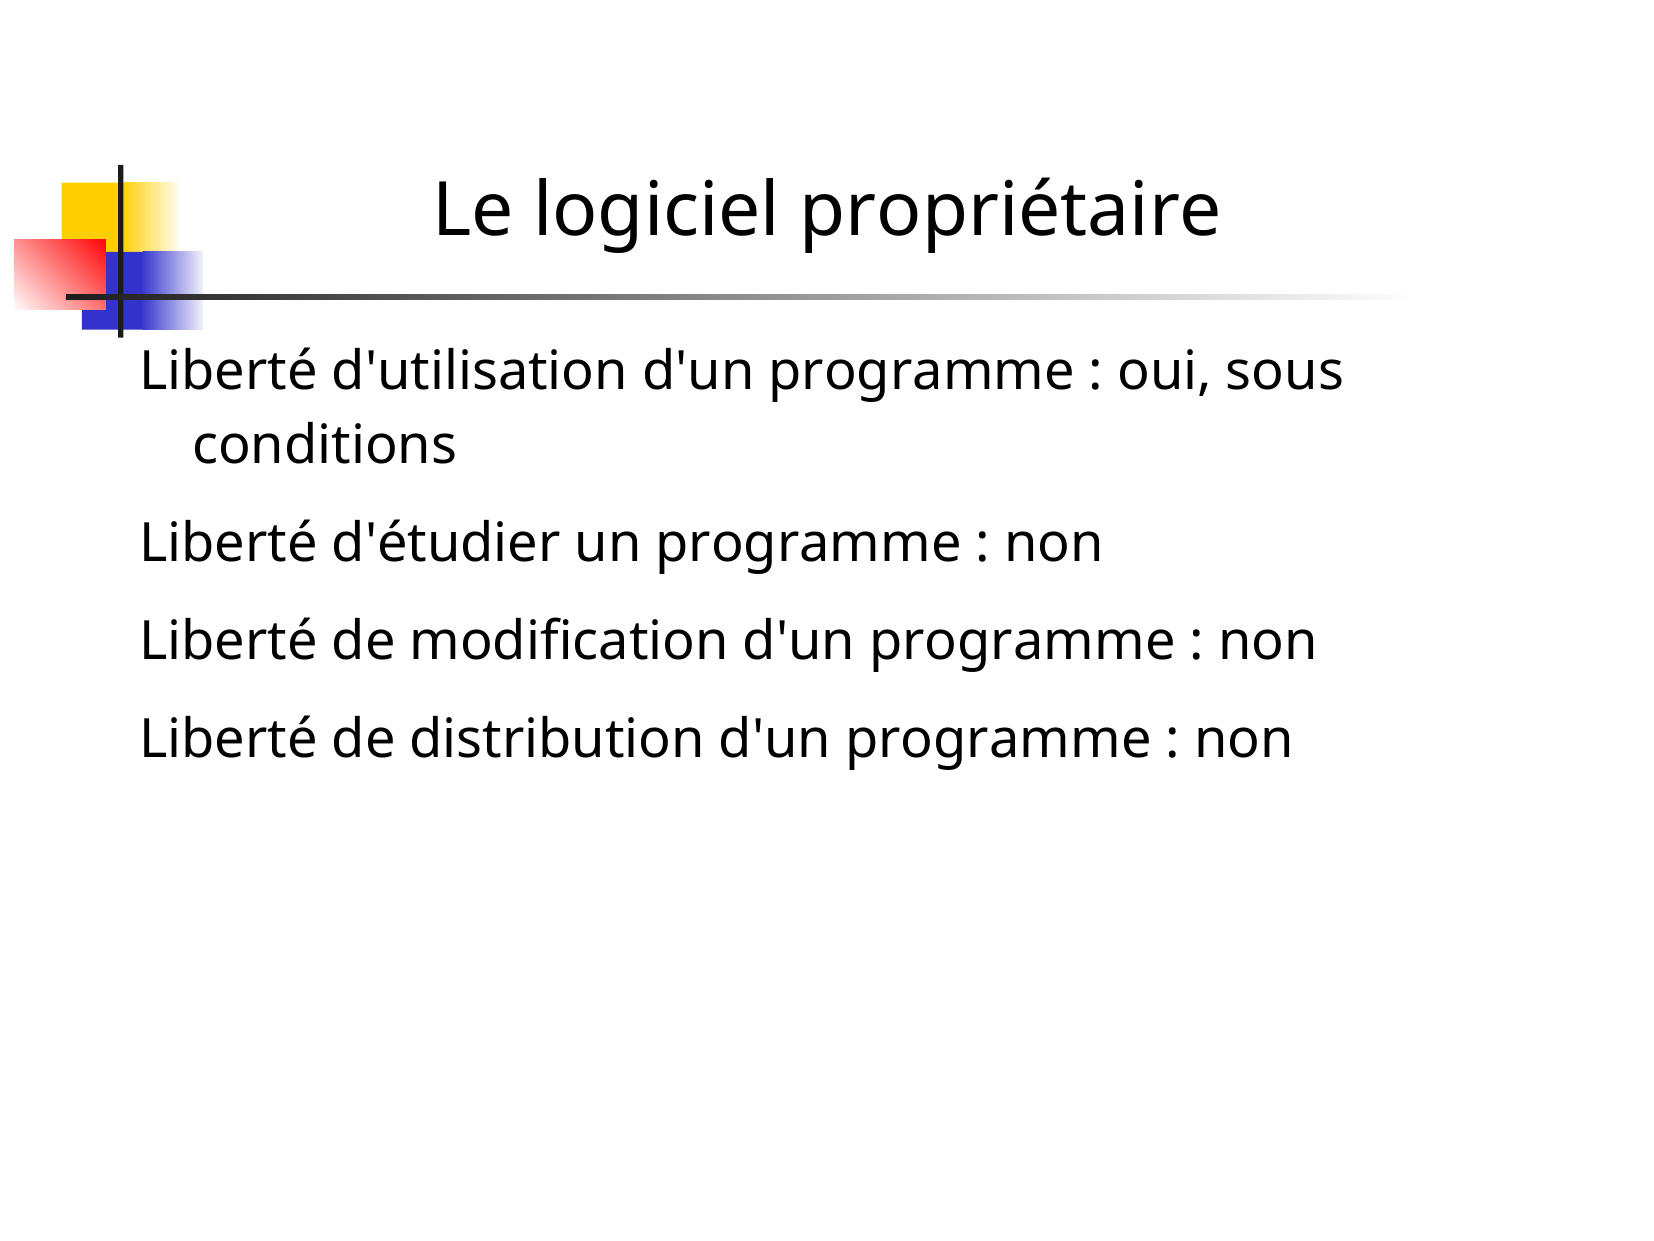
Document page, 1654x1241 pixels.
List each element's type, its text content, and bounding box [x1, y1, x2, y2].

title Le logiciel propriétaire [121, 102, 1534, 311]
list Liberté d'utilisation d'un programme : oui, sous conditions Liberté d'étudier un programme : non Liberté de modification d'un programme : non Liberté de distribution d'un programme : non [121, 331, 1534, 1241]
